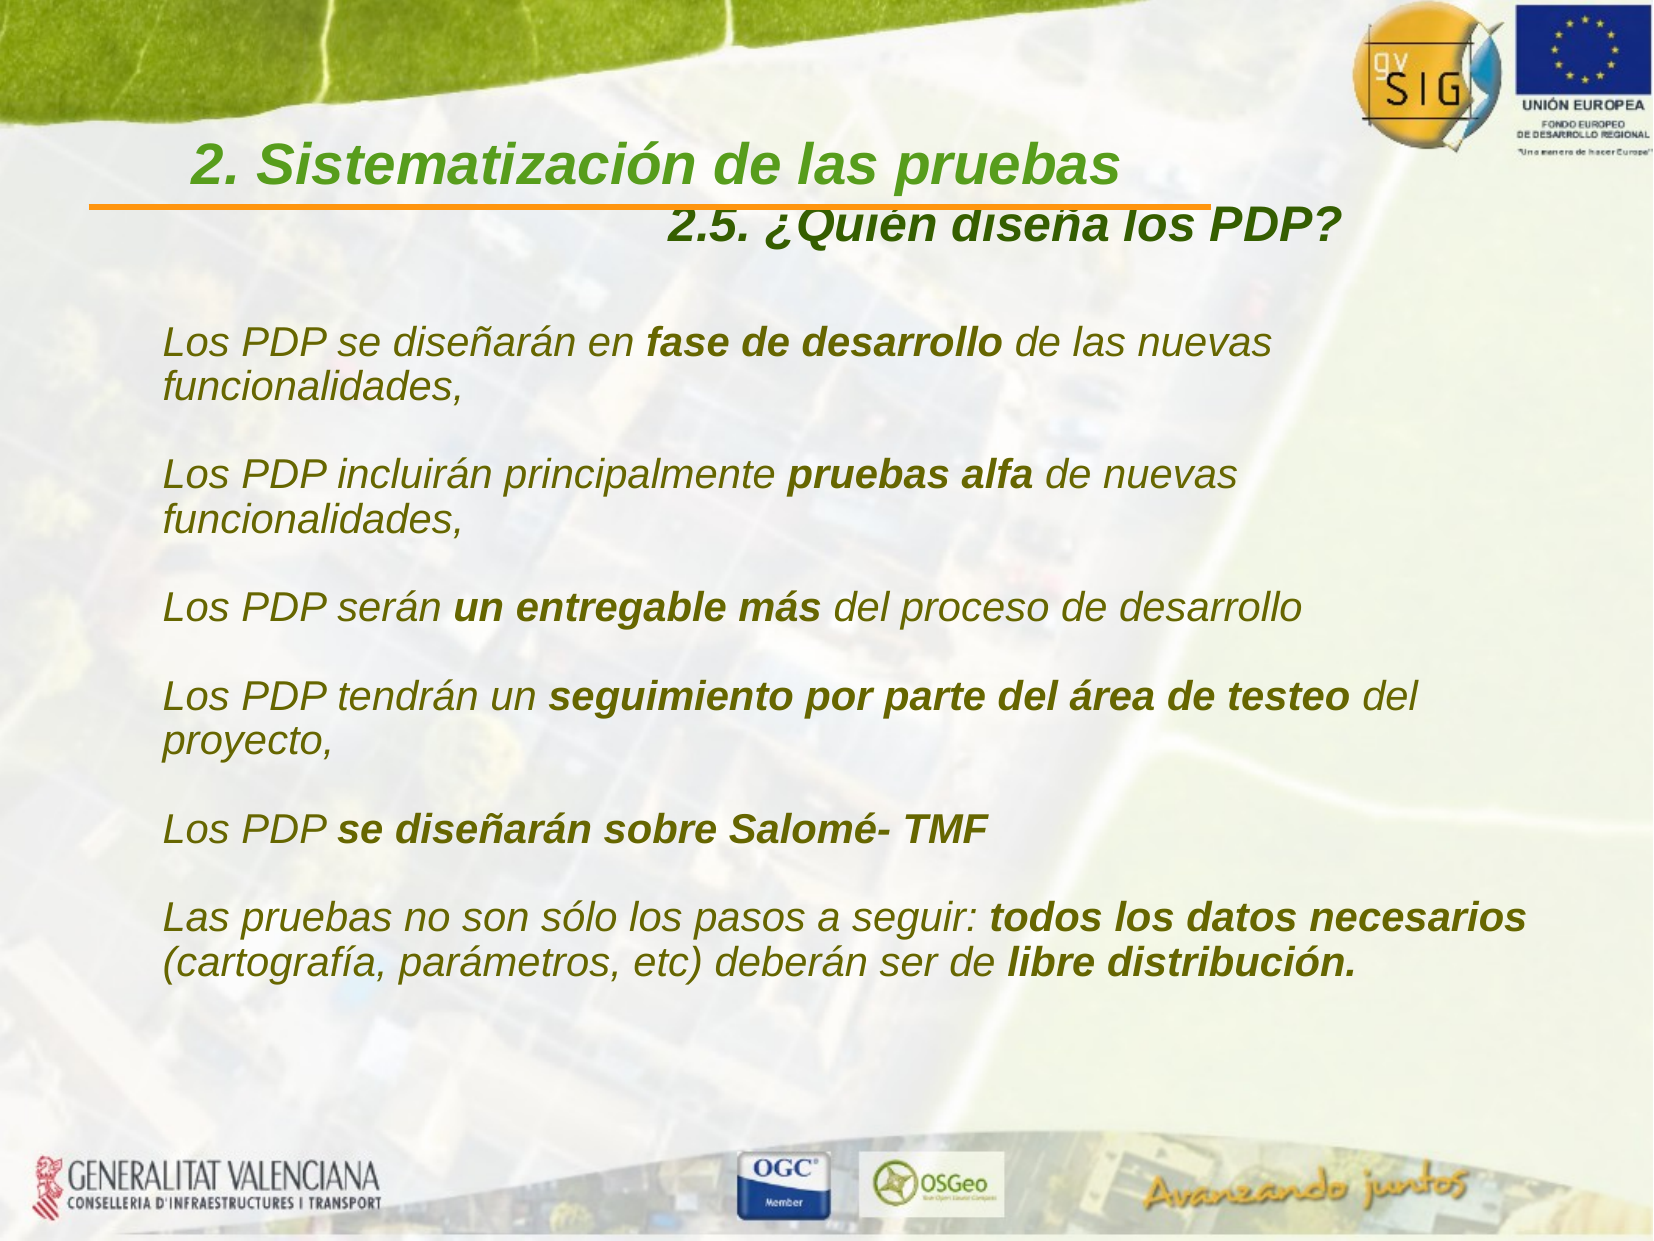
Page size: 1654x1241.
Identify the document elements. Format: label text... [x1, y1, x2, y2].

text_box 2. Sistematización de las pruebas 2.5. ¿Quién diseña los PDP? [177, 124, 1359, 276]
picture [0, 0, 1653, 1241]
text_box Los PDP se diseñarán en fase de desarrollo de las nuevas funcionalidades, Los PDP incluirán principalmente pruebas alfa de nuevas funcionalidades, Los PDP serán un entregable más del proceso de desarrollo Los PDP tendrán un seguimiento por parte del área de testeo del proyecto, Los PDP se diseñarán sobre Salomé- TMF Las pruebas no son sólo los pasos a seguir: todos los datos necesarios (cartografía, parámetros, etc) deberán ser de libre distribución. [147, 313, 1565, 1046]
